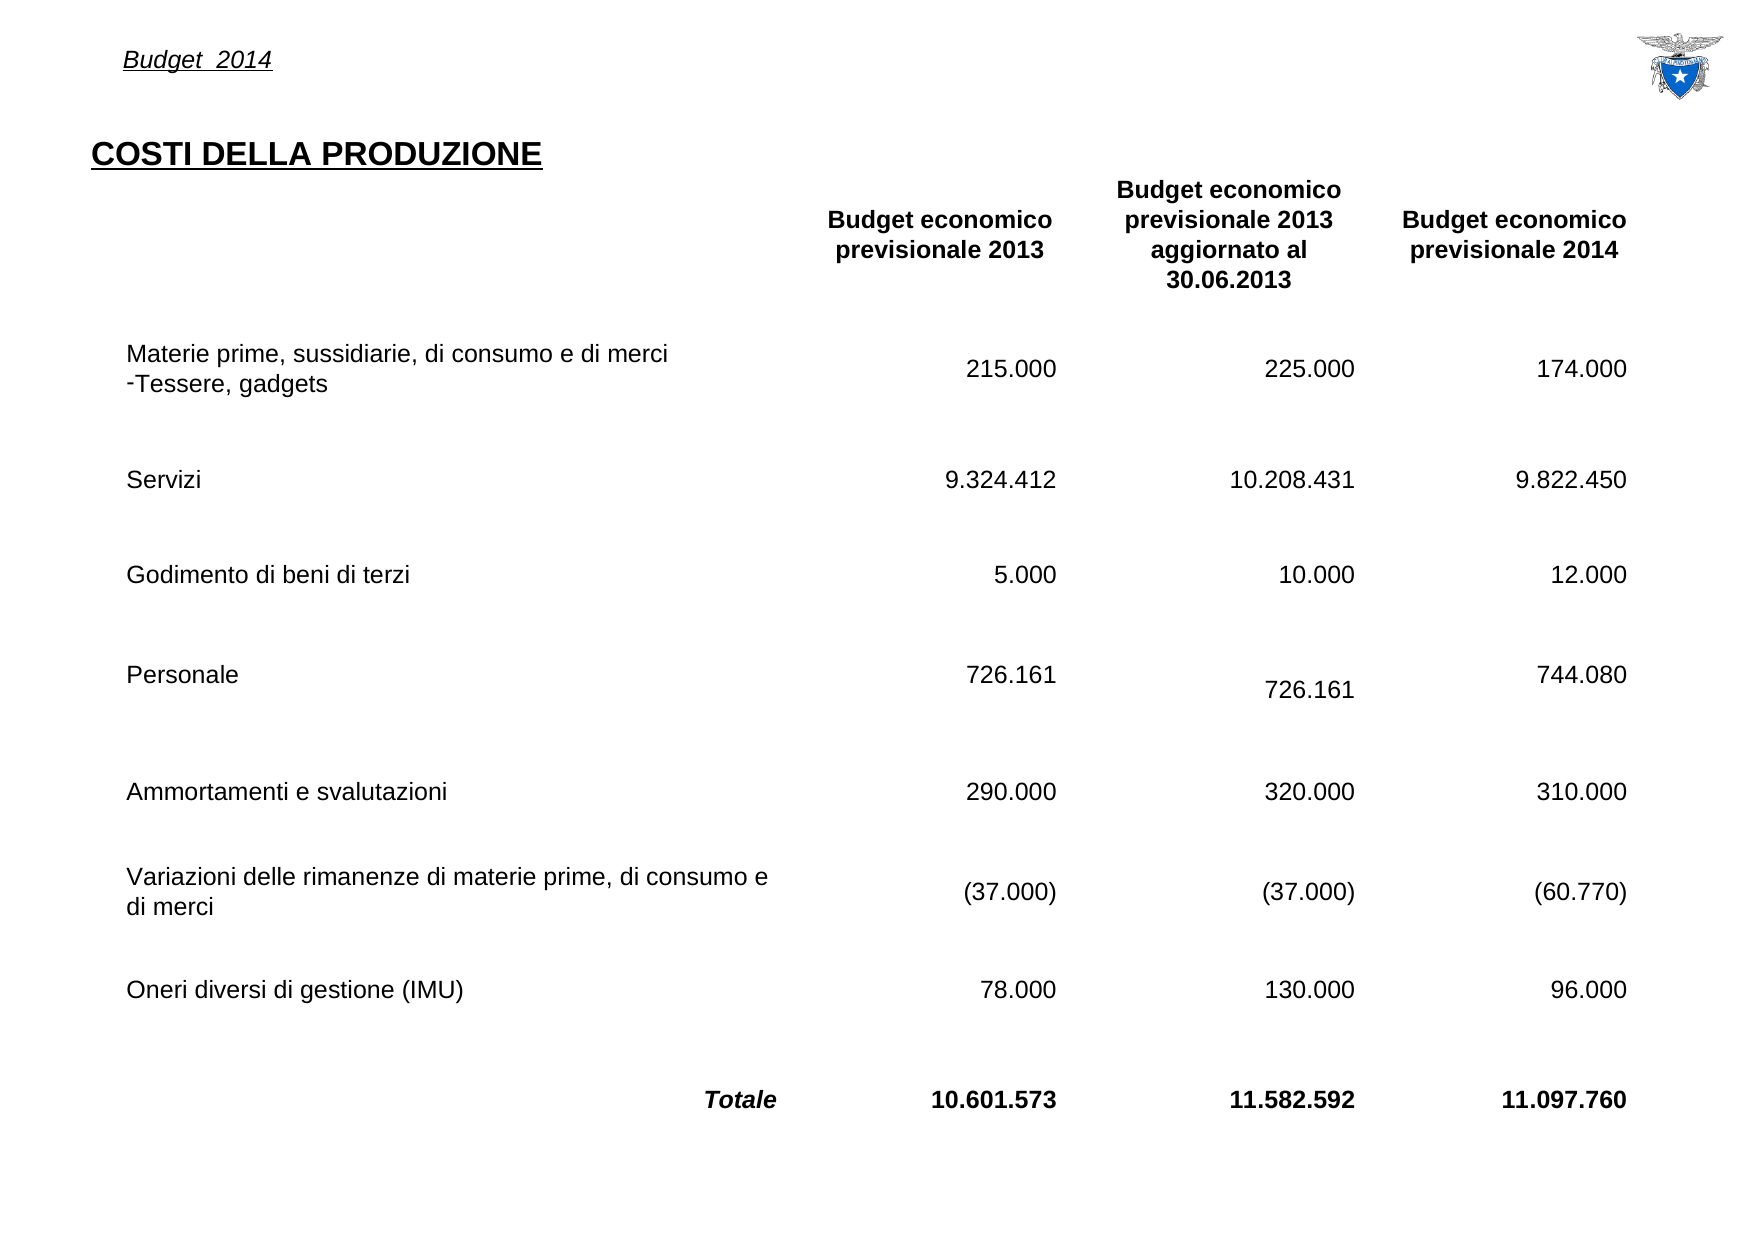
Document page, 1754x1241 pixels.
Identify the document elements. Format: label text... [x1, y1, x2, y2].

table_cell 10.000 [1074, 534, 1373, 613]
table_cell 726.161 [795, 613, 1074, 735]
table_cell 9.822.450 [1373, 422, 1645, 534]
table_cell Oneri diversi di gestione (IMU) [109, 934, 795, 1042]
table_cell Servizi [109, 422, 795, 534]
table_cell Ammortamenti e svalutazioni [109, 735, 795, 847]
table_cell 310.000 [1373, 735, 1645, 847]
table_cell 174.000 [1373, 312, 1645, 422]
table_cell 225.000 [1074, 312, 1373, 422]
table_cell Personale [109, 613, 795, 735]
table_cell 744.080 [1373, 613, 1645, 735]
table_cell 9.324.412 [795, 422, 1074, 534]
table_cell Variazioni delle rimanenze di materie prime, di consumo e di merci [109, 847, 795, 934]
table_cell 320.000 [1074, 735, 1373, 847]
table_cell 96.000 [1373, 934, 1645, 1042]
table_cell (60.770) [1373, 847, 1645, 934]
table_cell 290.000 [795, 735, 1074, 847]
table_cell Godimento di beni di terzi [109, 534, 795, 613]
table_cell 10.208.431 [1074, 422, 1373, 534]
table_cell (37.000) [795, 847, 1074, 934]
table_header Budget economico previsionale 2013 [795, 155, 1074, 312]
table_header [109, 155, 795, 312]
table_cell (37.000) [1074, 847, 1373, 934]
table_cell 5.000 [795, 534, 1074, 613]
table_cell 11.582.592 [1074, 1042, 1373, 1154]
picture [1633, 29, 1728, 108]
table_cell Materie prime, sussidiarie, di consumo e di merci Tessere, gadgets [109, 312, 795, 422]
table_cell Totale [109, 1042, 795, 1154]
table_cell 215.000 [795, 312, 1074, 422]
text_box Budget 2014 [50, 35, 346, 81]
text_box COSTI DELLA PRODUZIONE [73, 123, 571, 182]
table_cell 78.000 [795, 934, 1074, 1042]
table_cell 726.161 [1074, 613, 1373, 735]
table_header Budget economico previsionale 2013 aggiornato al 30.06.2013 [1074, 155, 1373, 312]
table_header Budget economico previsionale 2014 [1373, 155, 1645, 312]
table_cell 11.097.760 [1373, 1042, 1645, 1154]
table_cell 10.601.573 [795, 1042, 1074, 1154]
table_cell 12.000 [1373, 534, 1645, 613]
table_cell 130.000 [1074, 934, 1373, 1042]
